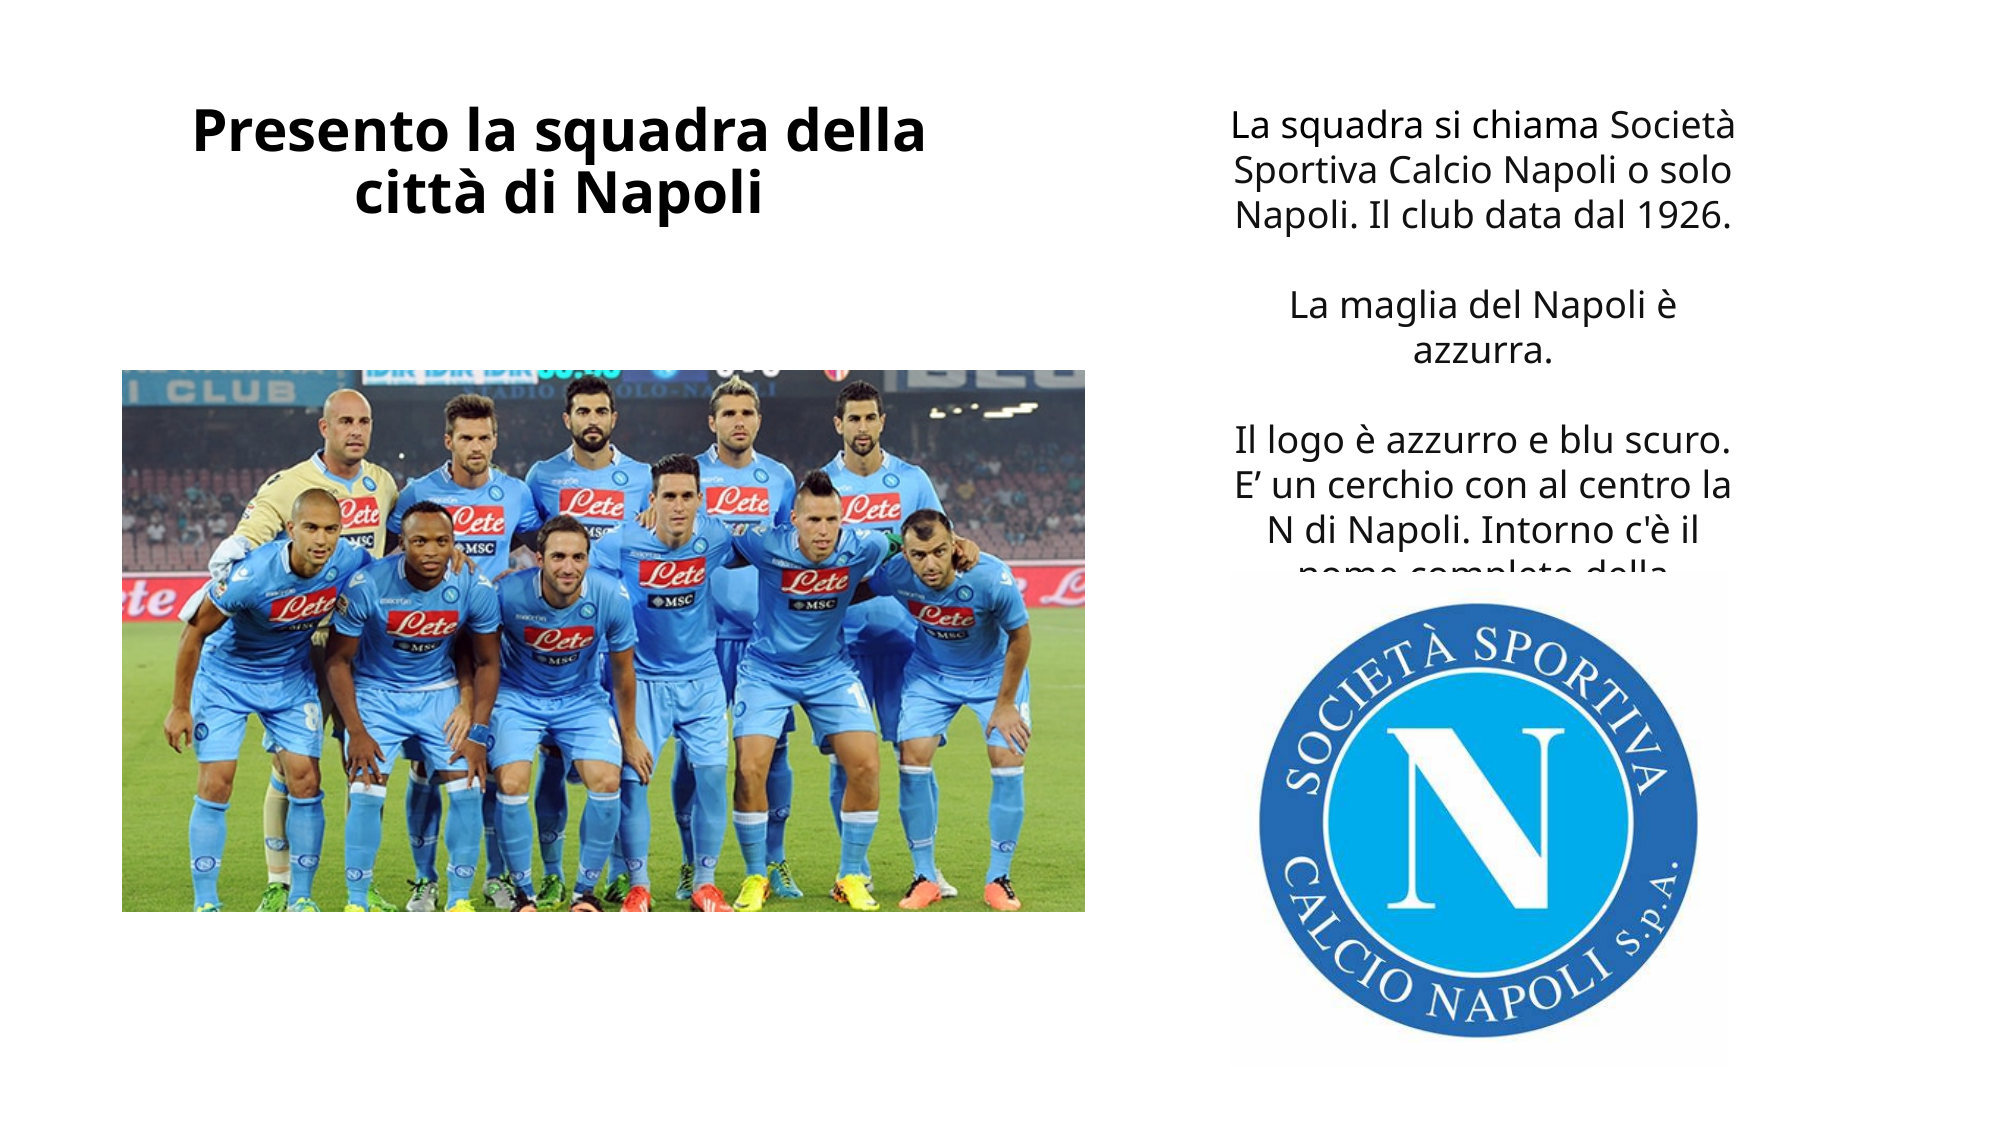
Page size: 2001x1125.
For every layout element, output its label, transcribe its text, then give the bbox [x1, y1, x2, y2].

picture [1230, 572, 1727, 1069]
text_box La squadra si chiama Società Sportiva Calcio Napoli o solo Napoli. Il club data dal 1926. La maglia del Napoli è azzurra. Il logo è azzurro e blu scuro. E’ un cerchio con al centro la N di Napoli. Intorno c'è il nome completo della squadra. [1204, 93, 1763, 563]
picture [122, 370, 1085, 912]
subtitle Presento la squadra della città di Napoli [152, 93, 967, 365]
